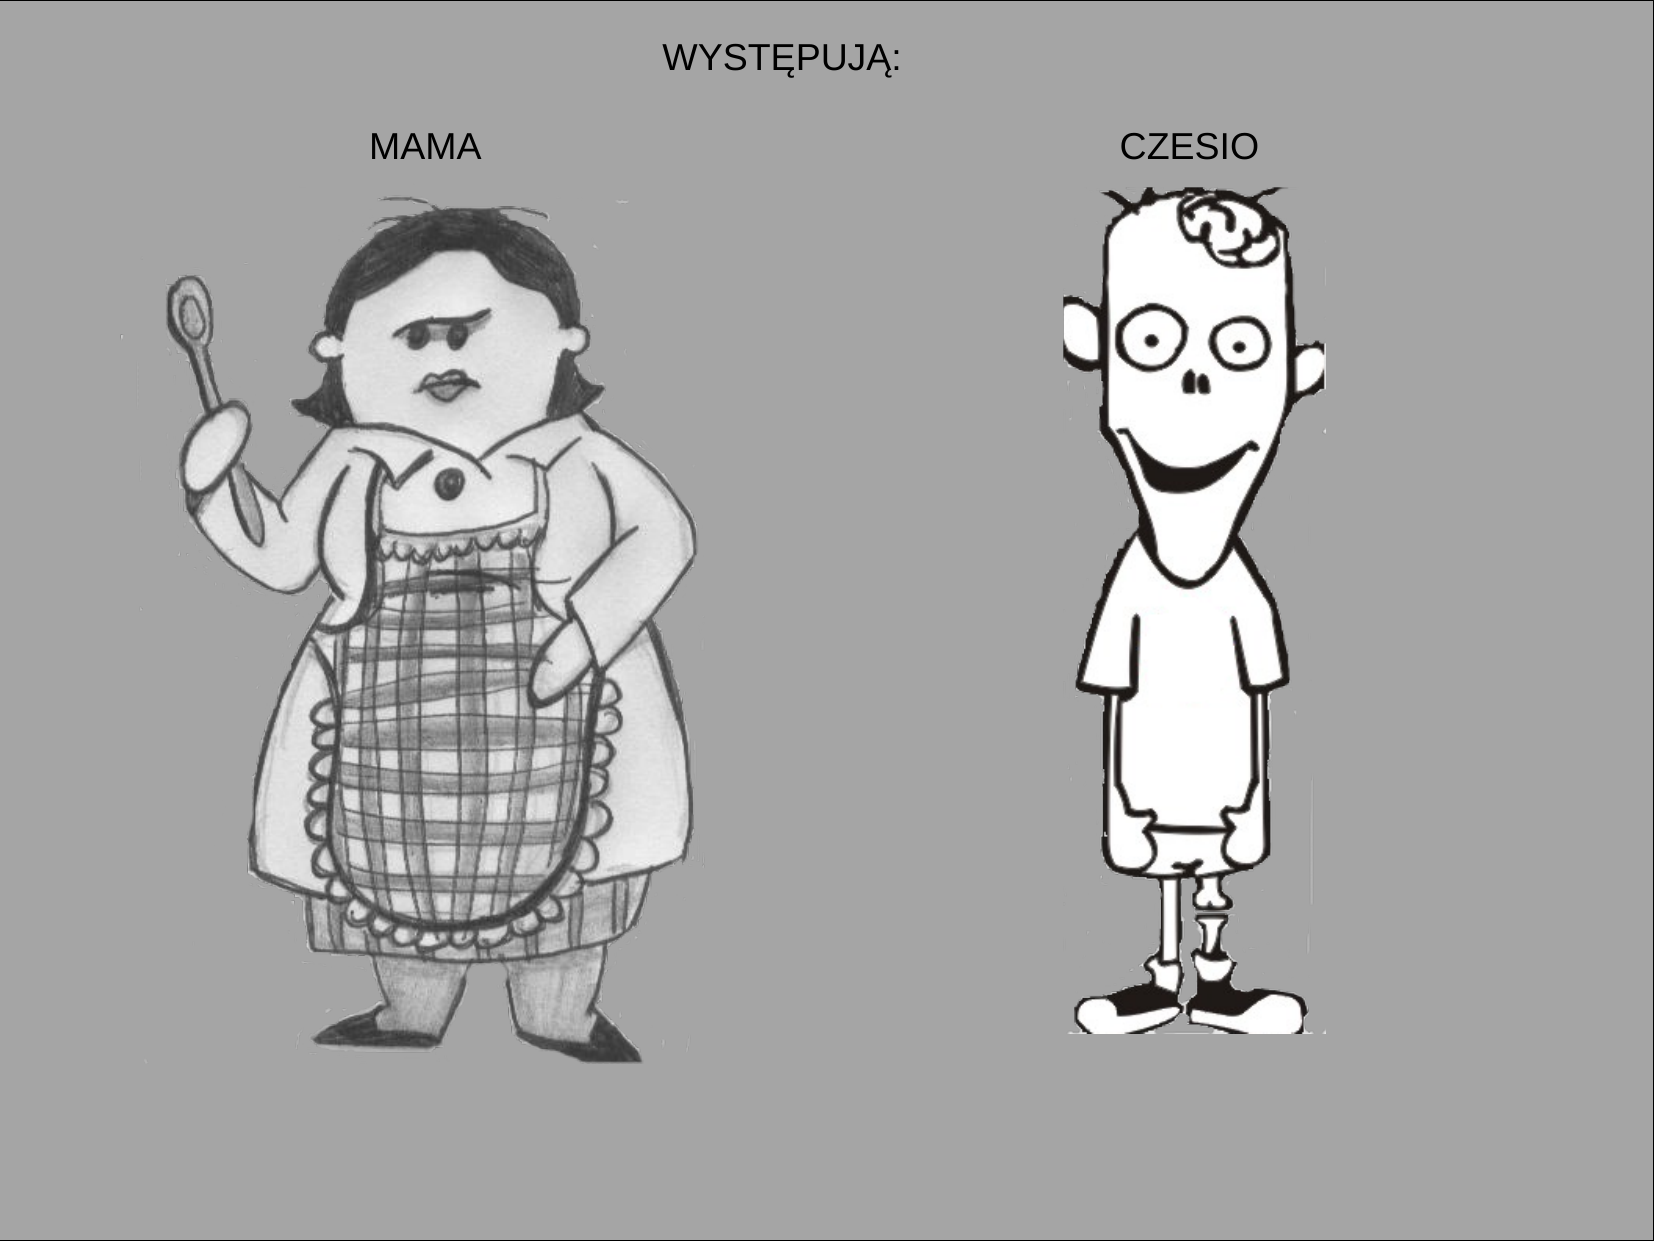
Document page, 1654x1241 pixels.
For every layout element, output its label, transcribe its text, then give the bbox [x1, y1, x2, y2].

text_box [0, 0, 1654, 1241]
text_box MAMA CZESIO [562, 118, 1506, 175]
text_box WYSTĘPUJĄ: [354, 29, 1211, 87]
picture [118, 177, 706, 1084]
picture [1062, 186, 1326, 1034]
